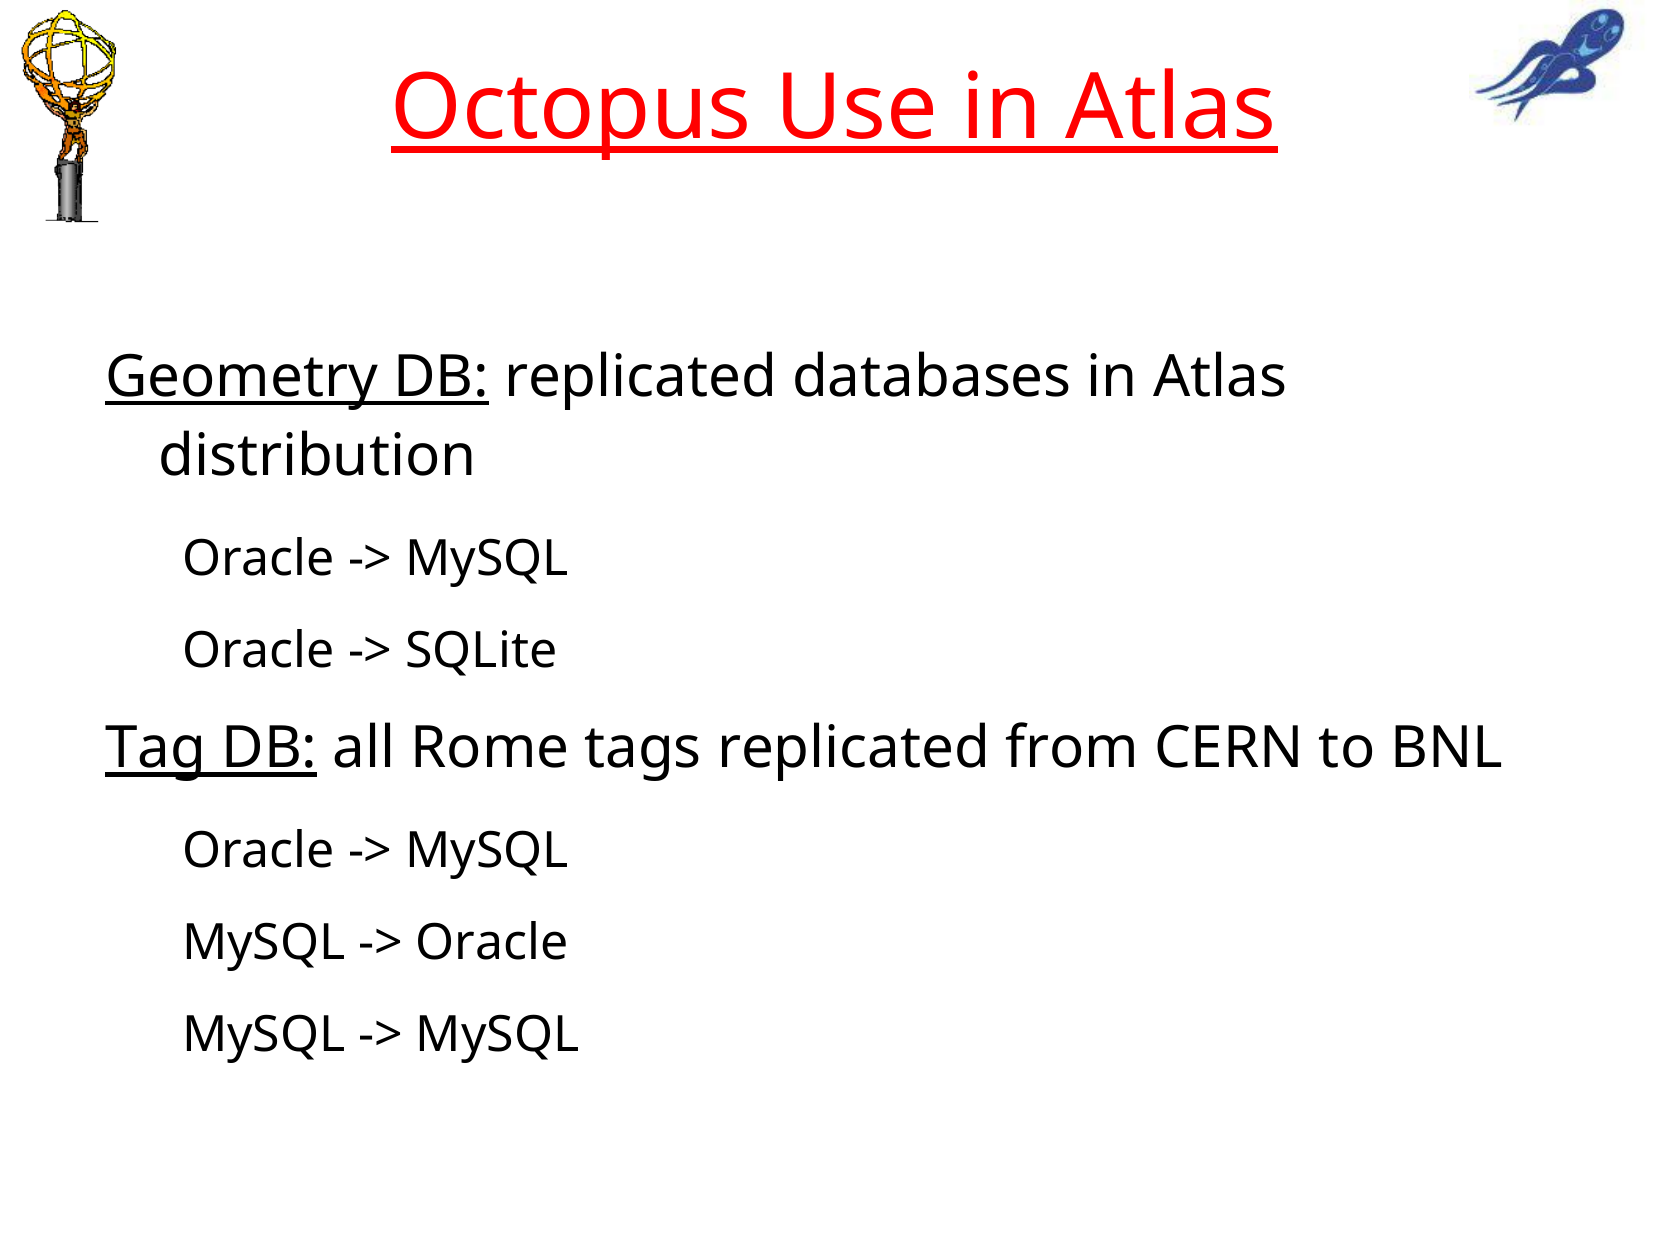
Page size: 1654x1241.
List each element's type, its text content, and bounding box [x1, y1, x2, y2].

picture [0, 0, 139, 238]
picture [1469, 0, 1654, 130]
list Geometry DB: replicated databases in Atlas distribution Oracle -> MySQL Oracle -> SQLite Tag DB: all Rome tags replicated from CERN to BNL Oracle -> MySQL MySQL -> Oracle MySQL -> MySQL [87, 333, 1512, 1116]
title Octopus Use in Atlas [139, 0, 1541, 208]
